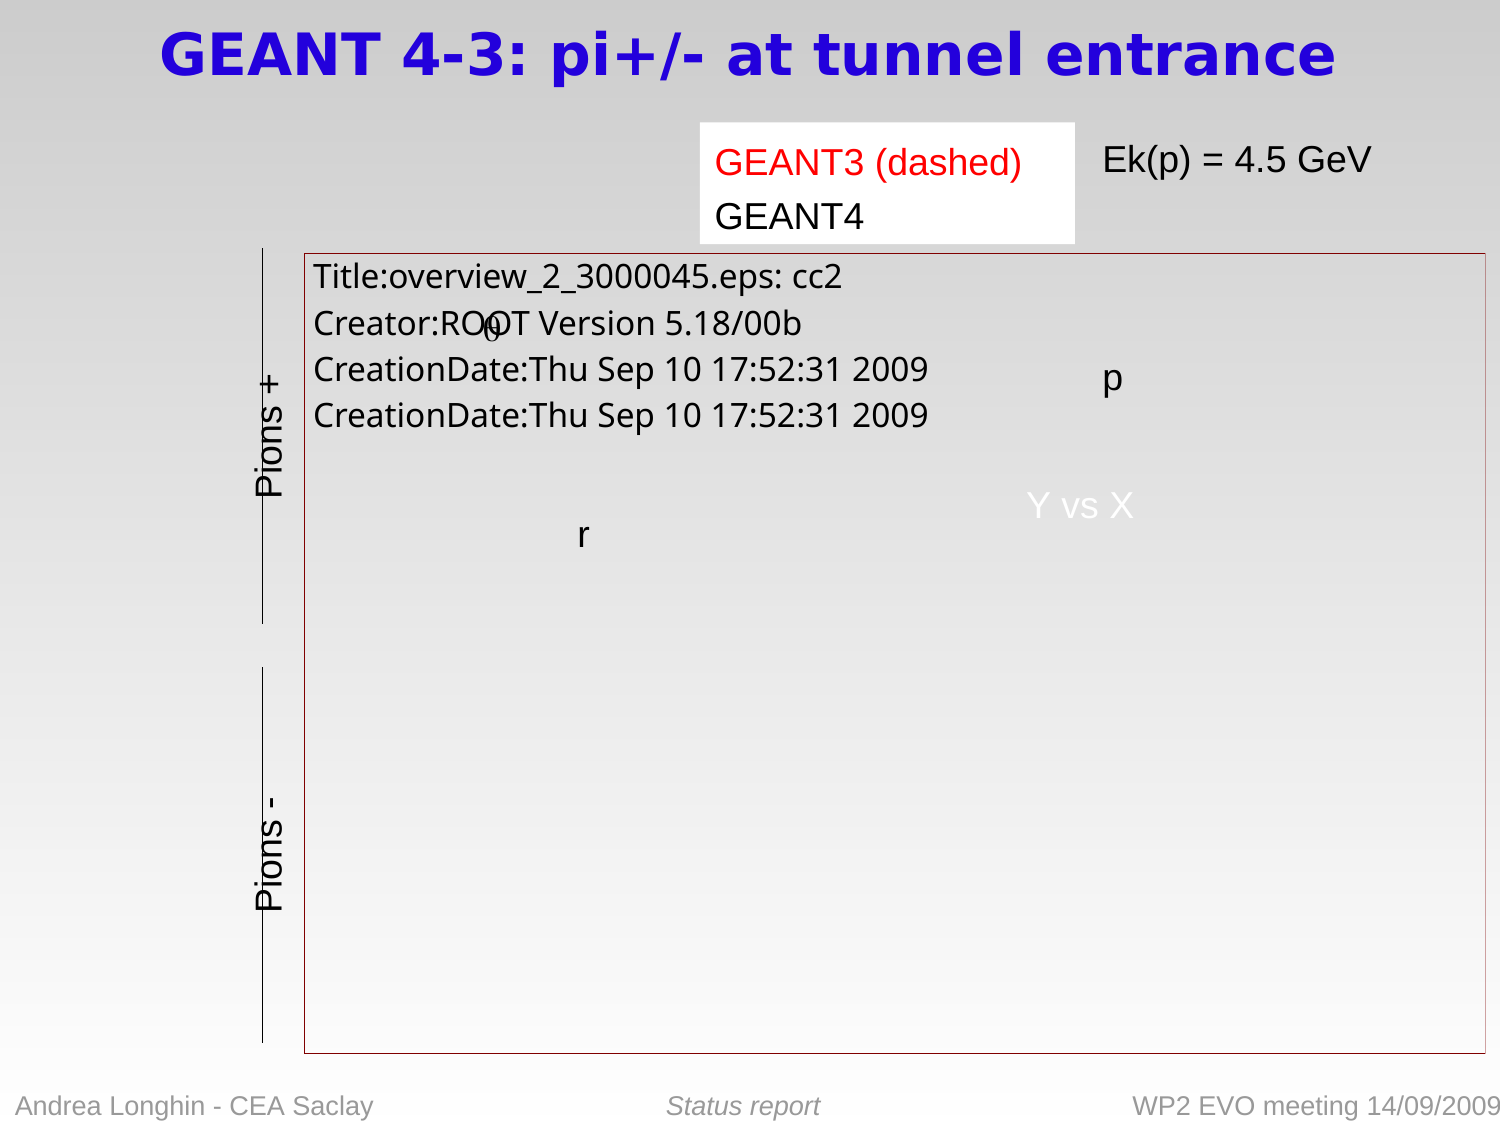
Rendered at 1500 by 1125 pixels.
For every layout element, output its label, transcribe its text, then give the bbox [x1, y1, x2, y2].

text_box p [1087, 337, 1238, 406]
picture [302, 251, 1486, 1054]
text_box q [467, 288, 581, 357]
text_box Ek(p) = 4.5 GeV [1087, 119, 1500, 188]
text_box Y vs X [1011, 464, 1163, 534]
title GEANT 4-3: pi+/- at tunnel entrance [75, 0, 1423, 113]
text_box GEANT3 (dashed) GEANT4 [699, 122, 1075, 245]
text_box r [562, 494, 638, 563]
